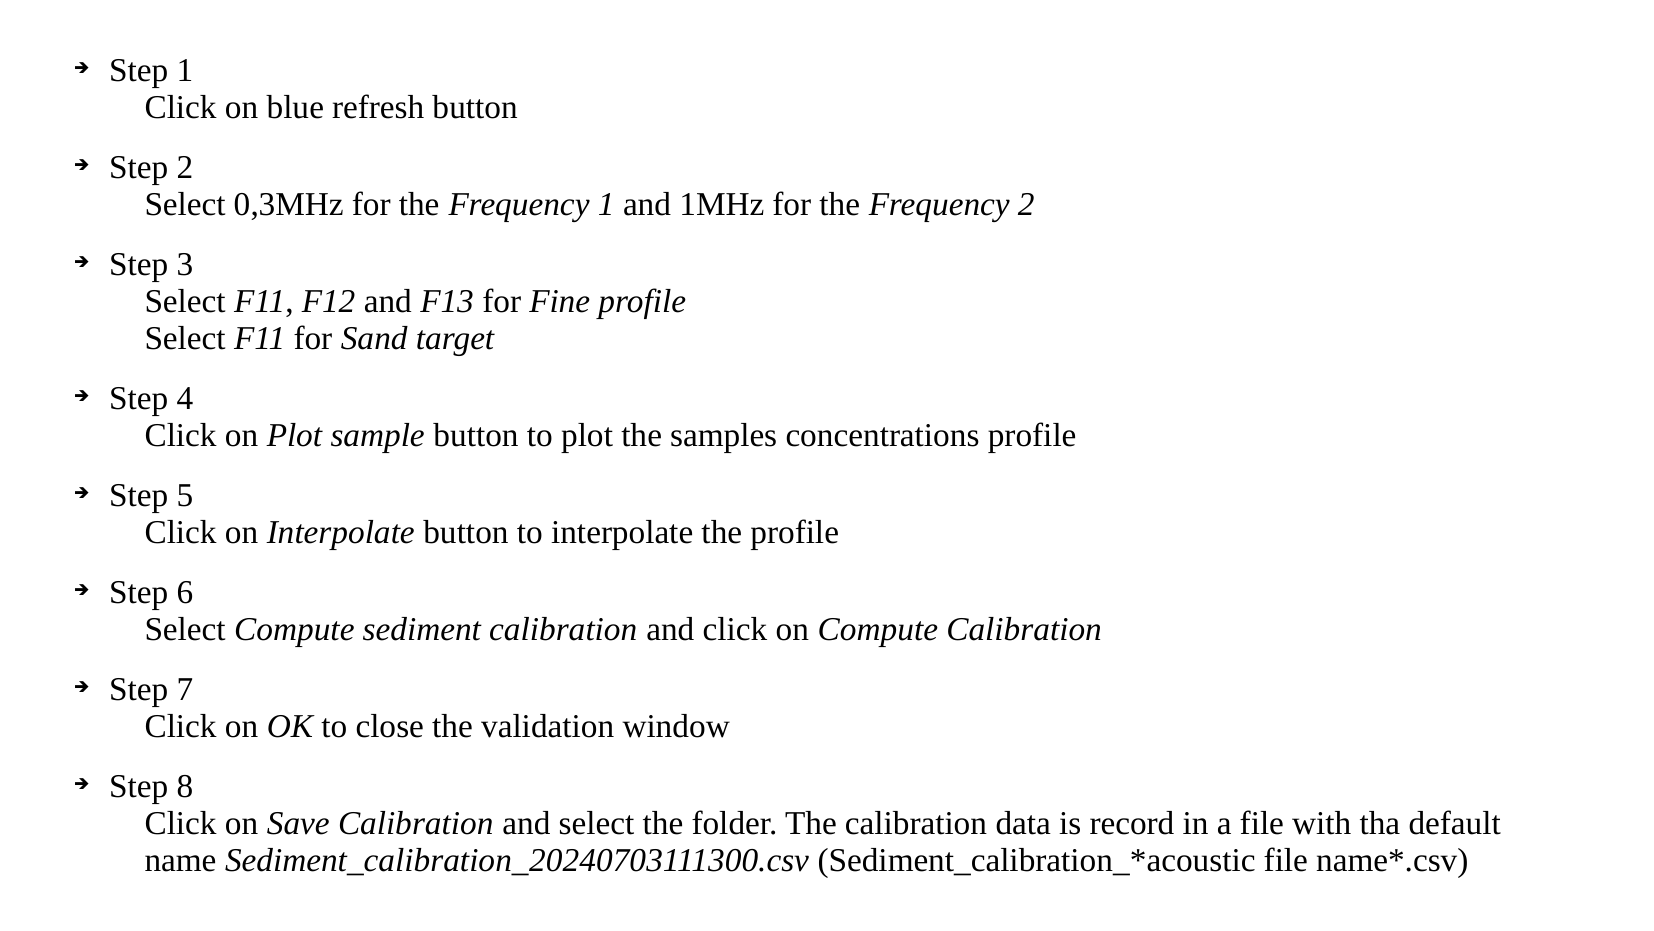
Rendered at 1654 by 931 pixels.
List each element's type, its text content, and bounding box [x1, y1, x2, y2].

text_box Step 1 Click on blue refresh button Step 2 Select 0,3MHz for the Frequency 1 and 1MHz for the Frequency 2 Step 3 Select F11, F12 and F13 for Fine profile Select F11 for Sand target Step 4 Click on Plot sample button to plot the samples concentrations profile Step 5 Click on Interpolate button to interpolate the profile Step 6 Select Compute sediment calibration and click on Compute Calibration Step 7 Click on OK to close the validation window Step 8 Click on Save Calibration and select the folder. The calibration data is record in a file with tha default name Sediment_calibration_20240703111300.csv (Sediment_calibration_*acoustic file name*.csv) [59, 43, 1595, 887]
